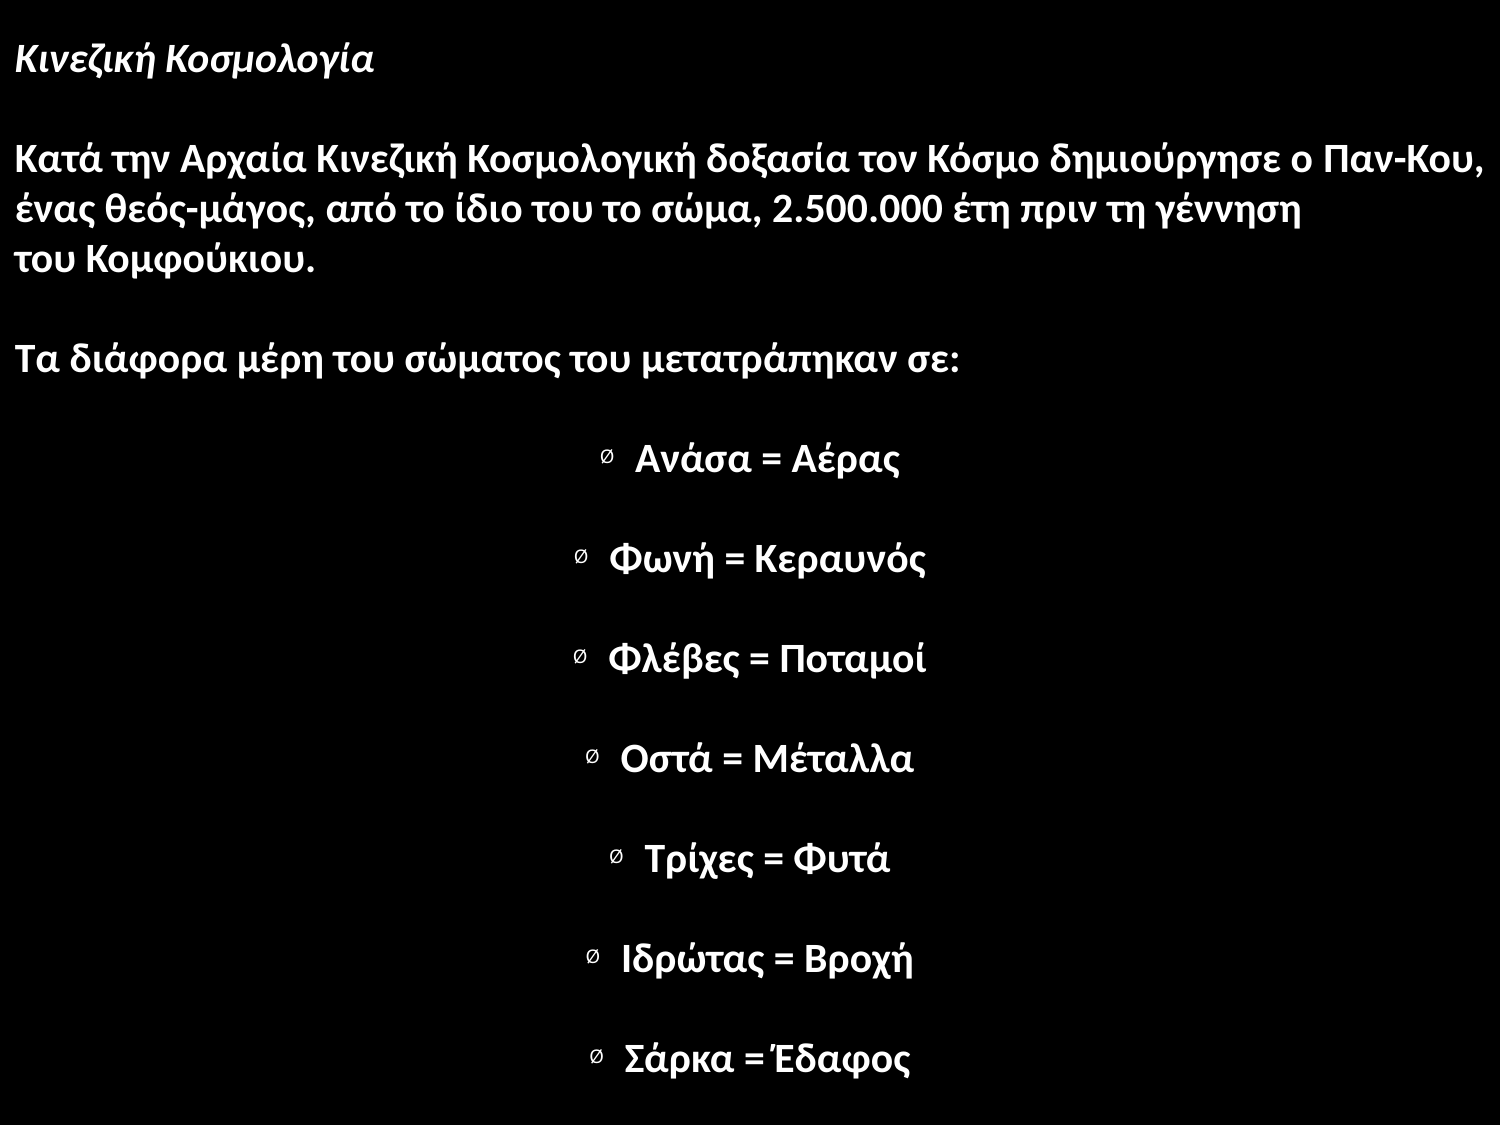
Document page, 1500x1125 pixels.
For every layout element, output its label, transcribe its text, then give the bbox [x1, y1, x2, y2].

text_box Κινεζική Κοσμολογία Κατά την Αρχαία Κινεζική Κοσμολογική δοξασία τον Κόσμο δημιούργησε ο Παν-Κου, ένας θεός-μάγος, από το ίδιο του το σώμα, 2.500.000 έτη πριν τη γέννηση του Κομφούκιου. Τα διάφορα μέρη του σώματος του μετατράπηκαν σε: Ανάσα = Αέρας Φωνή = Κεραυνός Φλέβες = Ποταμοί Οστά = Μέταλλα Τρίχες = Φυτά Ιδρώτας = Βροχή Σάρκα = Έδαφος [0, 23, 1500, 1125]
